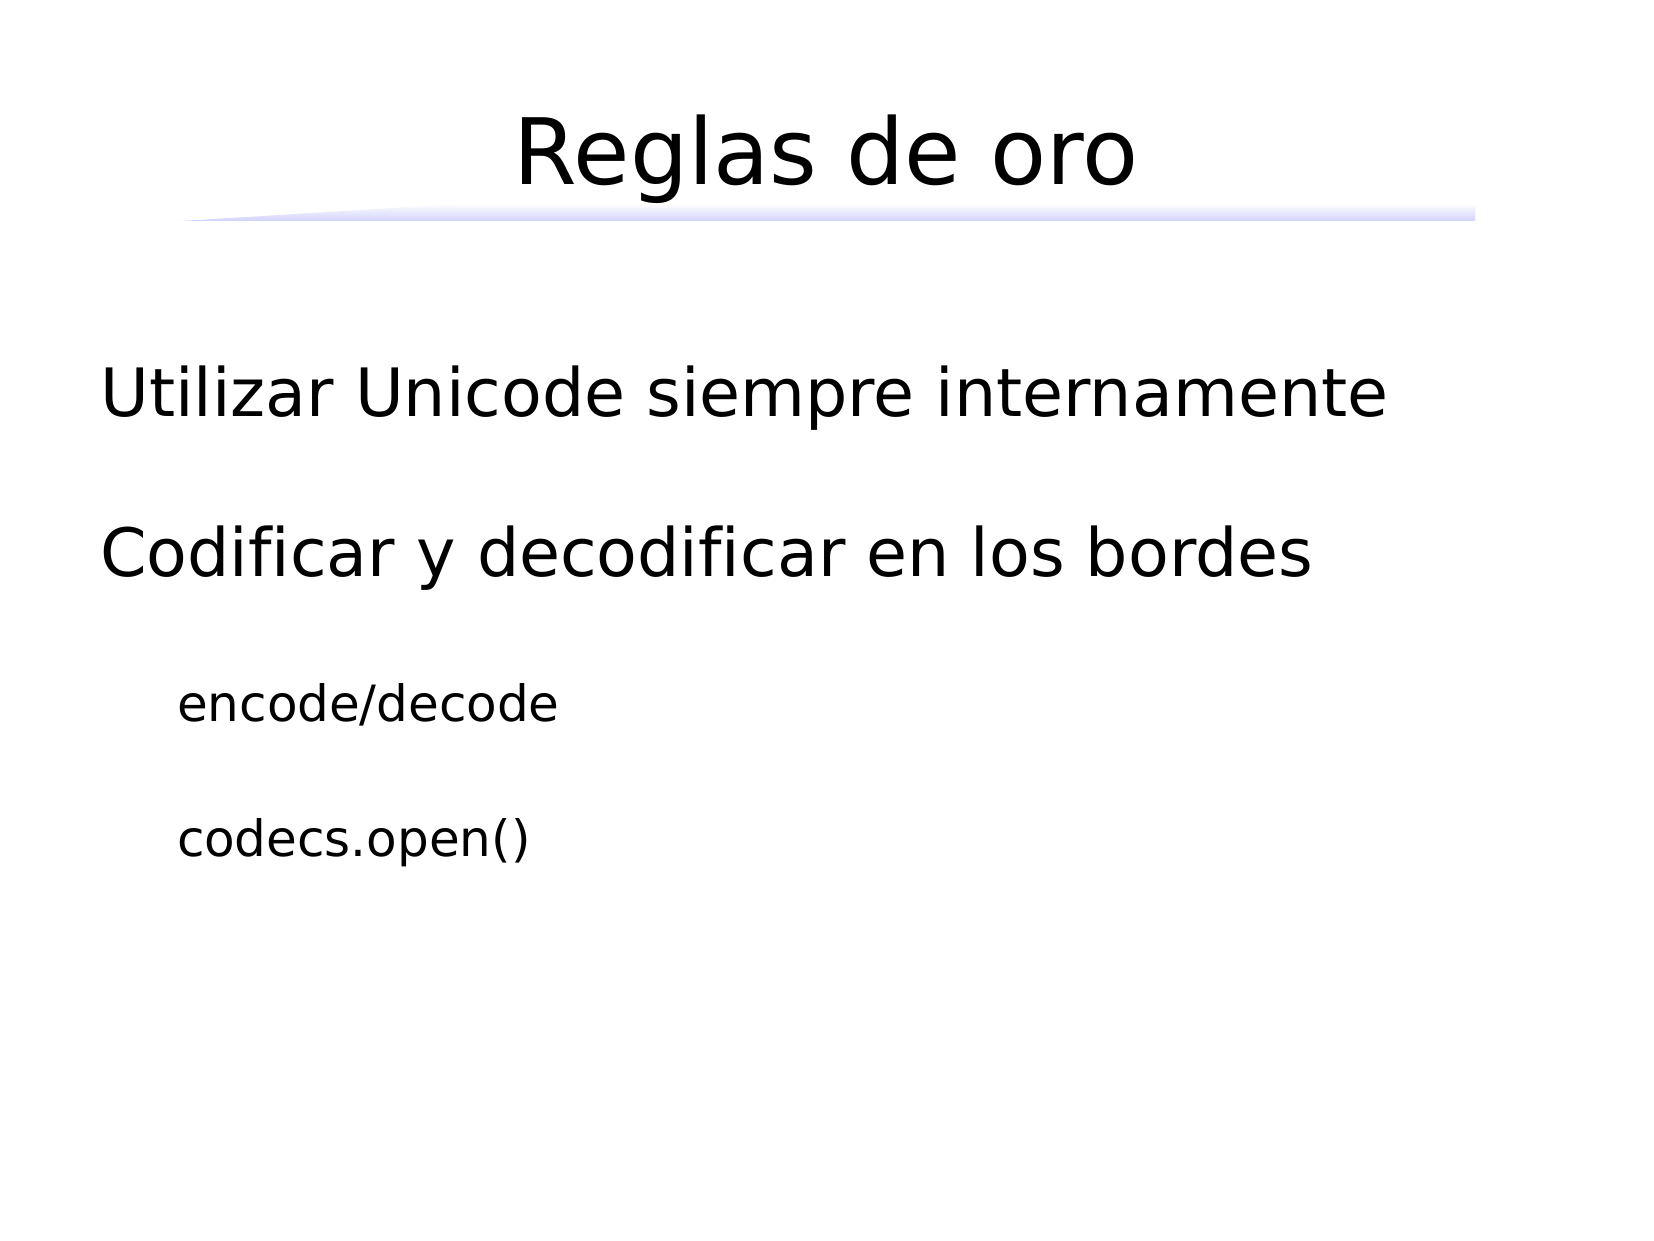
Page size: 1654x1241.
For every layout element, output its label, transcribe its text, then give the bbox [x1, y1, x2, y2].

title Reglas de oro [82, 56, 1571, 250]
list Utilizar Unicode siempre internamente Codificar y decodificar en los bordes encode/decode codecs.open() [82, 354, 1571, 1094]
